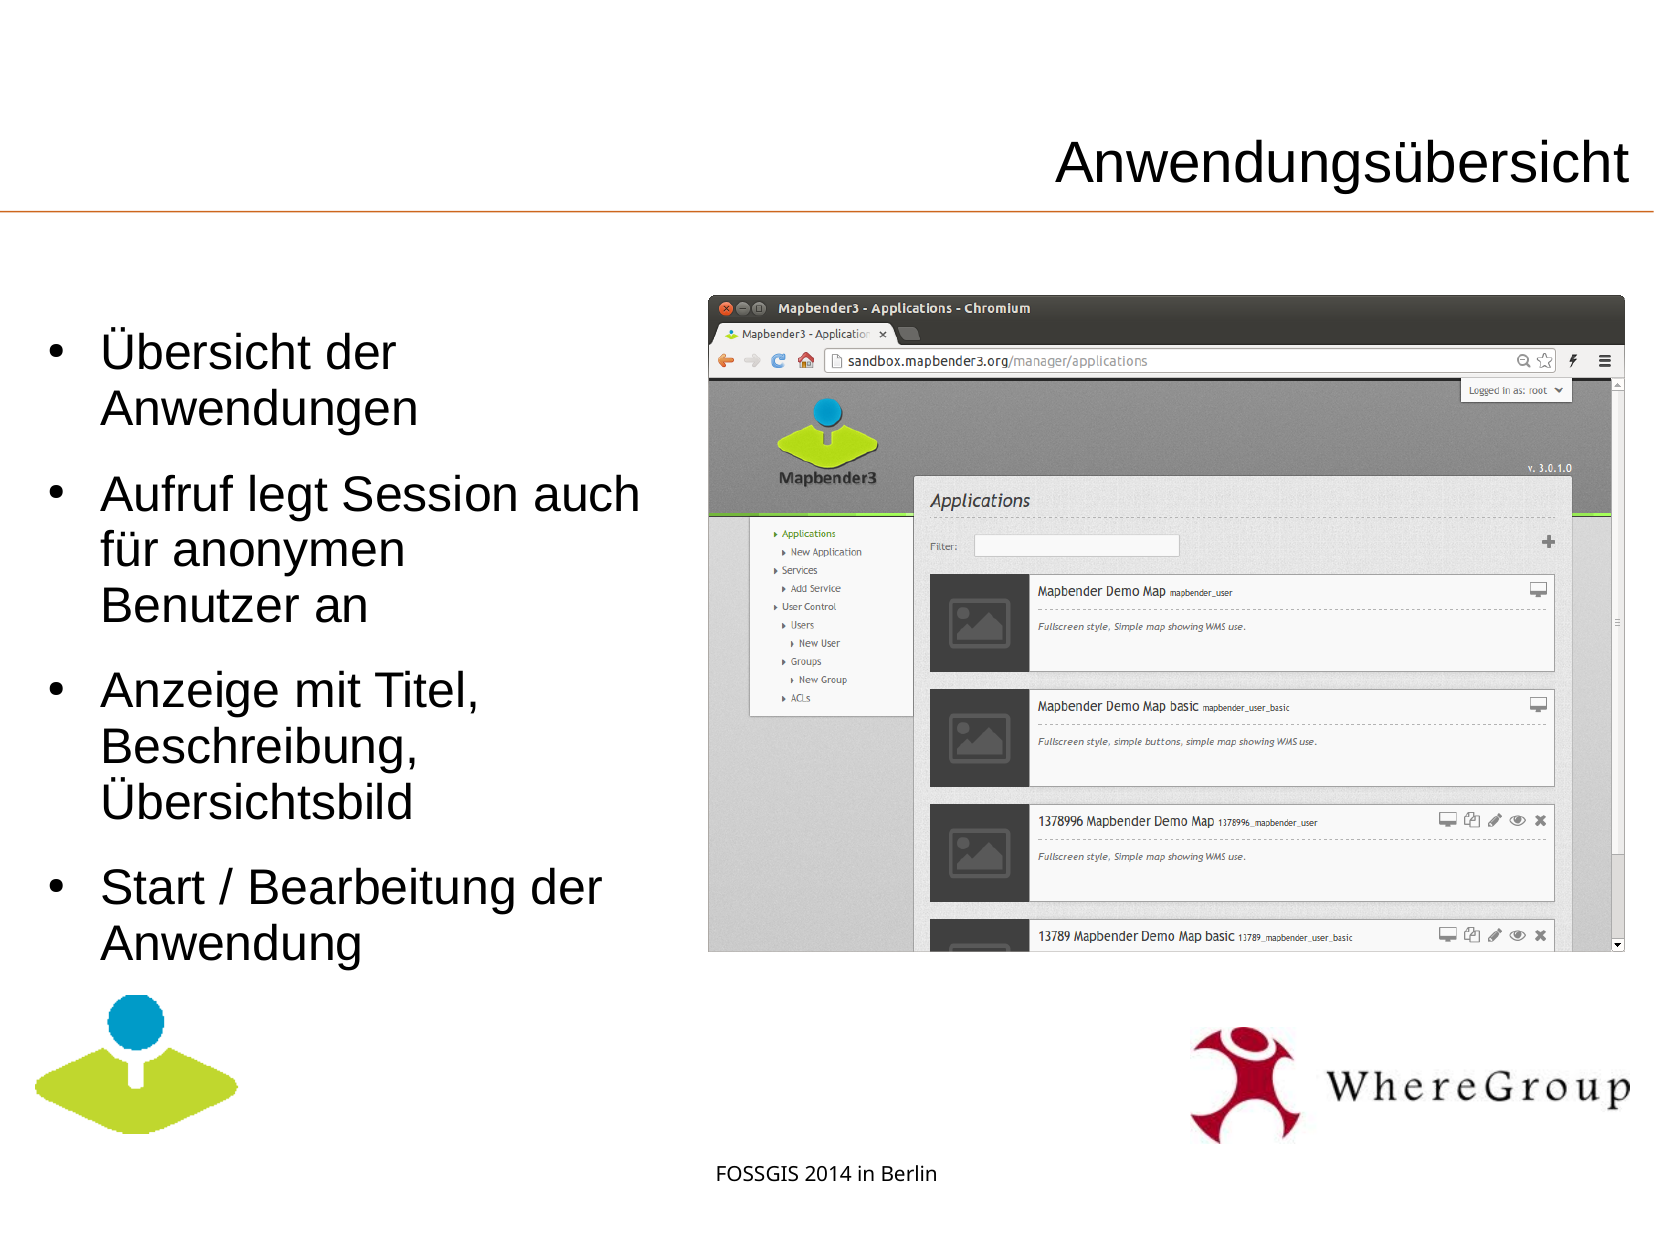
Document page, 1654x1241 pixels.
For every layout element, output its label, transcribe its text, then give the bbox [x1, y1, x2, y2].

picture [708, 295, 1625, 952]
list Übersicht der Anwendungen Aufruf legt Session auch für anonymen Benutzer an Anzeige mit Titel, Beschreibung, Übersichtsbild Start / Bearbeitung der Anwendung [29, 324, 756, 1144]
title Anwendungsübersicht [141, 105, 1630, 219]
picture [1190, 1027, 1630, 1144]
